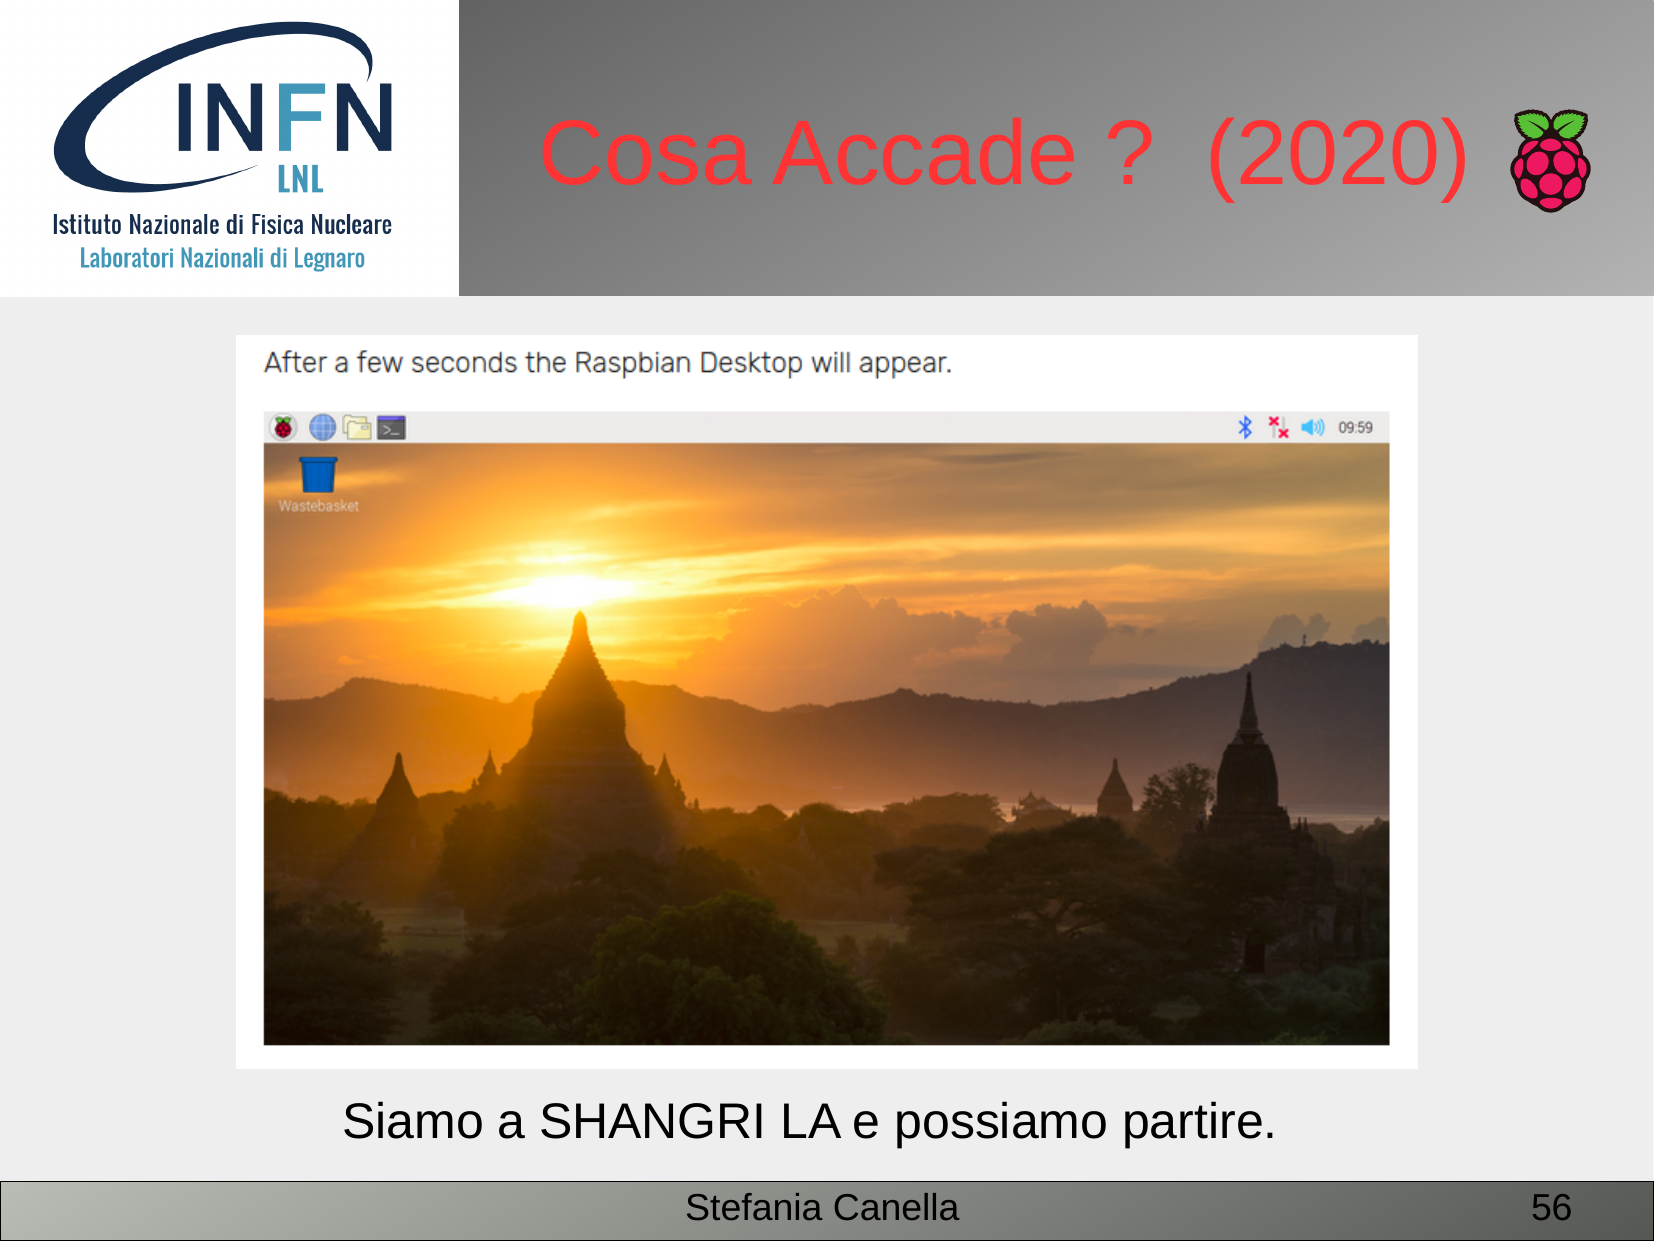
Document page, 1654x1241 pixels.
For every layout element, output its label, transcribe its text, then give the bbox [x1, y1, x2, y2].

picture [0, 0, 459, 297]
text_box 34 [1516, 1178, 1654, 1241]
text_box [0, 1181, 670, 1241]
picture [236, 335, 1418, 1069]
text_box Siamo a SHANGRI LA e possiamo partire. [283, 1069, 1371, 1177]
text_box [459, 0, 1654, 296]
text_box Stefania Canella [670, 1178, 984, 1241]
title Cosa Accade ? (2020) [459, 49, 1571, 257]
text_box [984, 1181, 1516, 1241]
